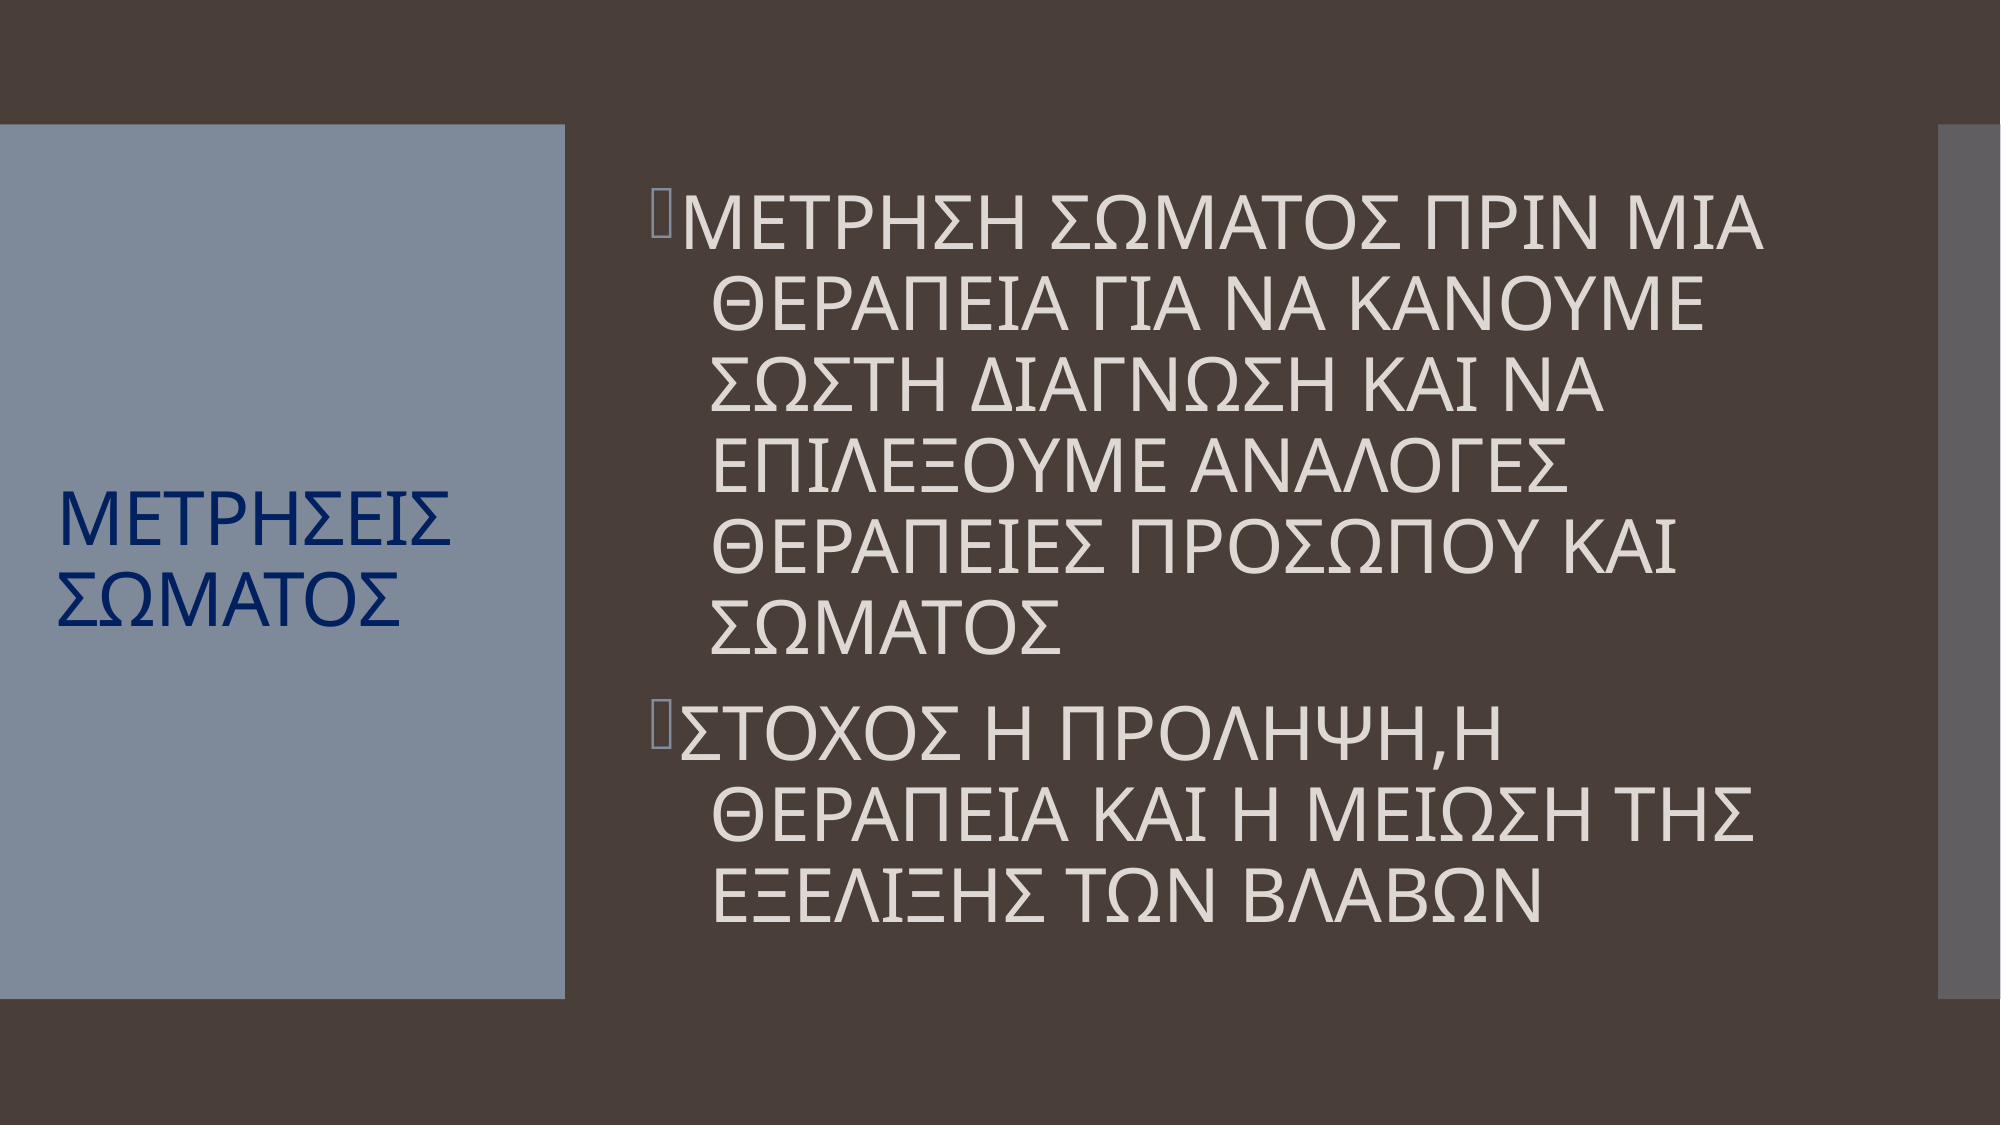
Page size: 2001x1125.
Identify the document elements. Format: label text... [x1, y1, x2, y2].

list ΜΕΤΡΗΣΗ ΣΩΜΑΤΟΣ ΠΡΙΝ ΜΙΑ ΘΕΡΑΠΕΙΑ ΓΙΑ ΝΑ ΚΑΝΟΥΜΕ ΣΩΣΤΗ ΔΙΑΓΝΩΣΗ ΚΑΙ ΝΑ ΕΠΙΛΕΞΟΥΜΕ ΑΝΑΛΟΓΕΣ ΘΕΡΑΠΕΙΕΣ ΠΡΟΣΩΠΟΥ ΚΑΙ ΣΩΜΑΤΟΣ ΣΤΟΧΟΣ Η ΠΡΟΛΗΨΗ,Η ΘΕΡΑΠΕΙΑ ΚΑΙ Η ΜΕΙΩΣΗ ΤΗΣ ΕΞΕΛΙΞΗΣ ΤΩΝ ΒΛΑΒΩΝ [634, 141, 1835, 982]
title ΜΕΤΡΗΣΕΙΣ ΣΩΜΑΤΟΣ [41, 184, 526, 940]
